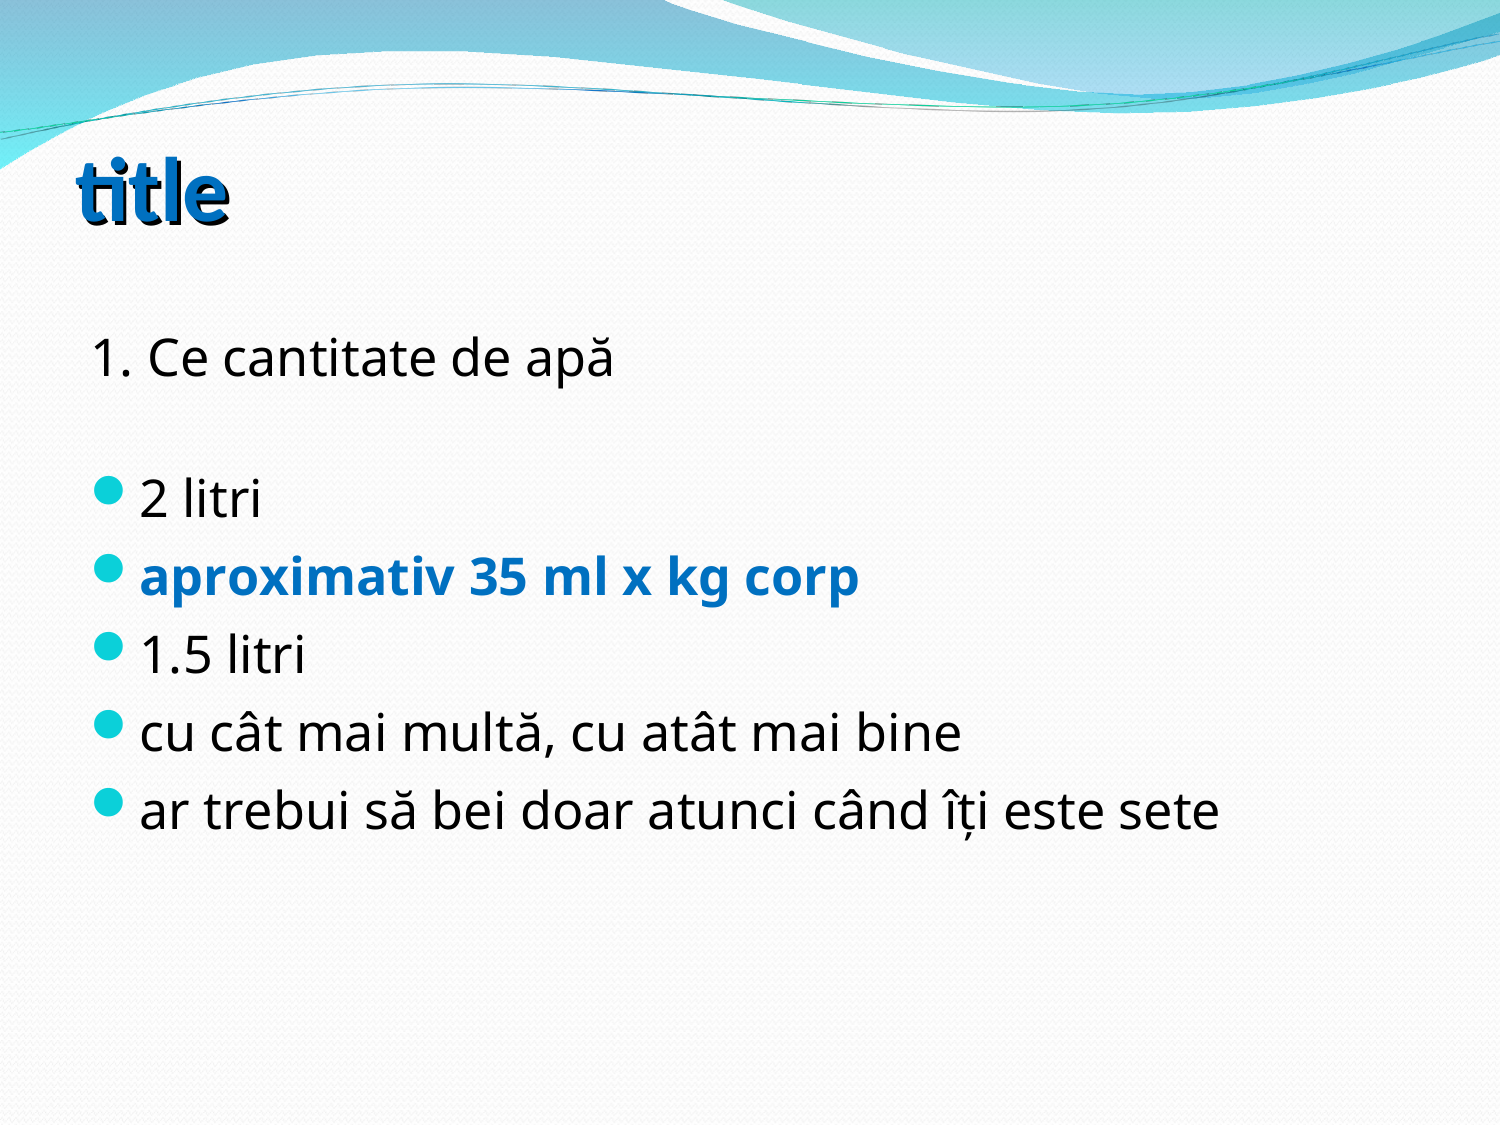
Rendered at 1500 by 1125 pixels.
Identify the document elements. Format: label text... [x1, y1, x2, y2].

picture [0, 0, 1500, 1125]
list 1. Ce cantitate de apă 2 litri aproximativ 35 ml x kg corp 1.5 litri cu cât mai multă, cu atât mai bine ar trebui să bei doar atunci când îți este sete [75, 317, 1457, 1038]
title title [75, 114, 1426, 241]
